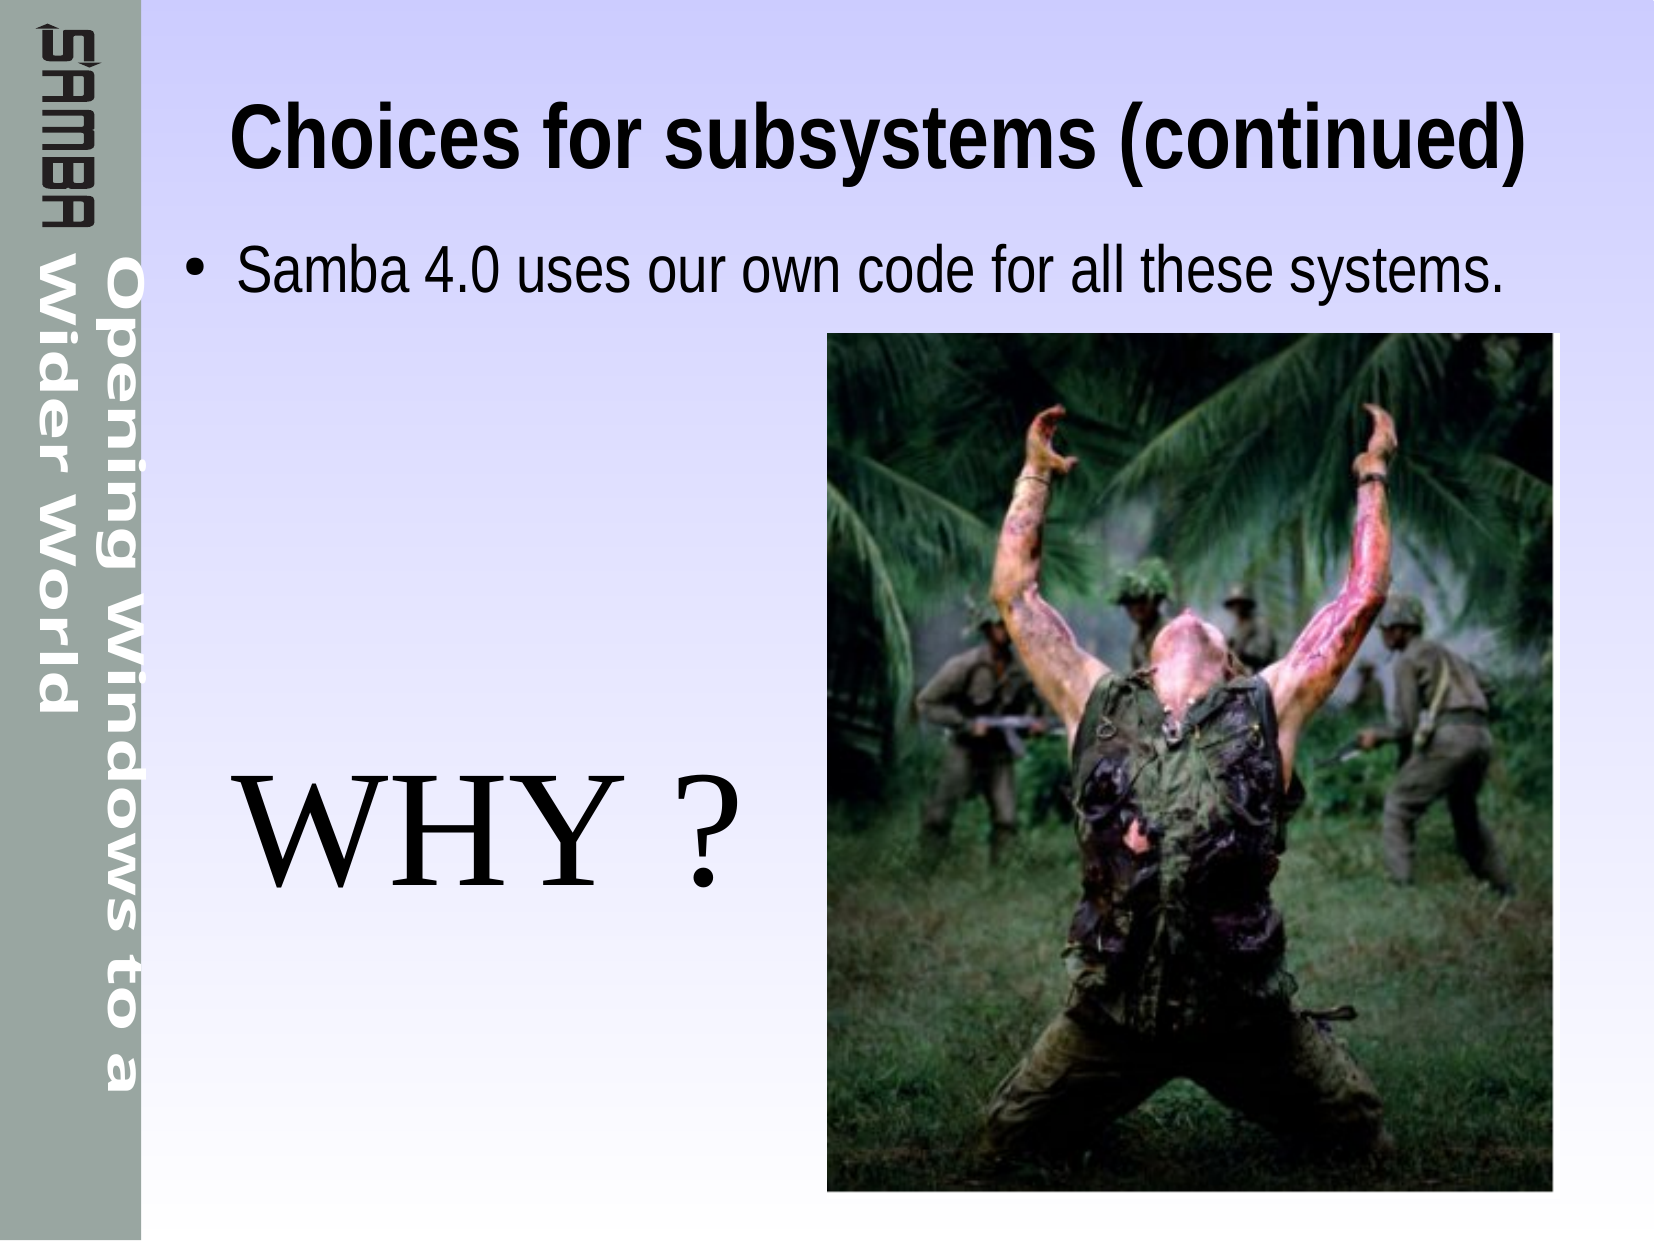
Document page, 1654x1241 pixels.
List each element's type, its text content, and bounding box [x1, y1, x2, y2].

list Samba 4.0 uses our own code for all these systems. [165, 230, 1578, 1139]
picture [827, 333, 1560, 1200]
title Choices for subsystems (continued) [173, 31, 1586, 239]
text_box WHY ? [230, 737, 746, 922]
